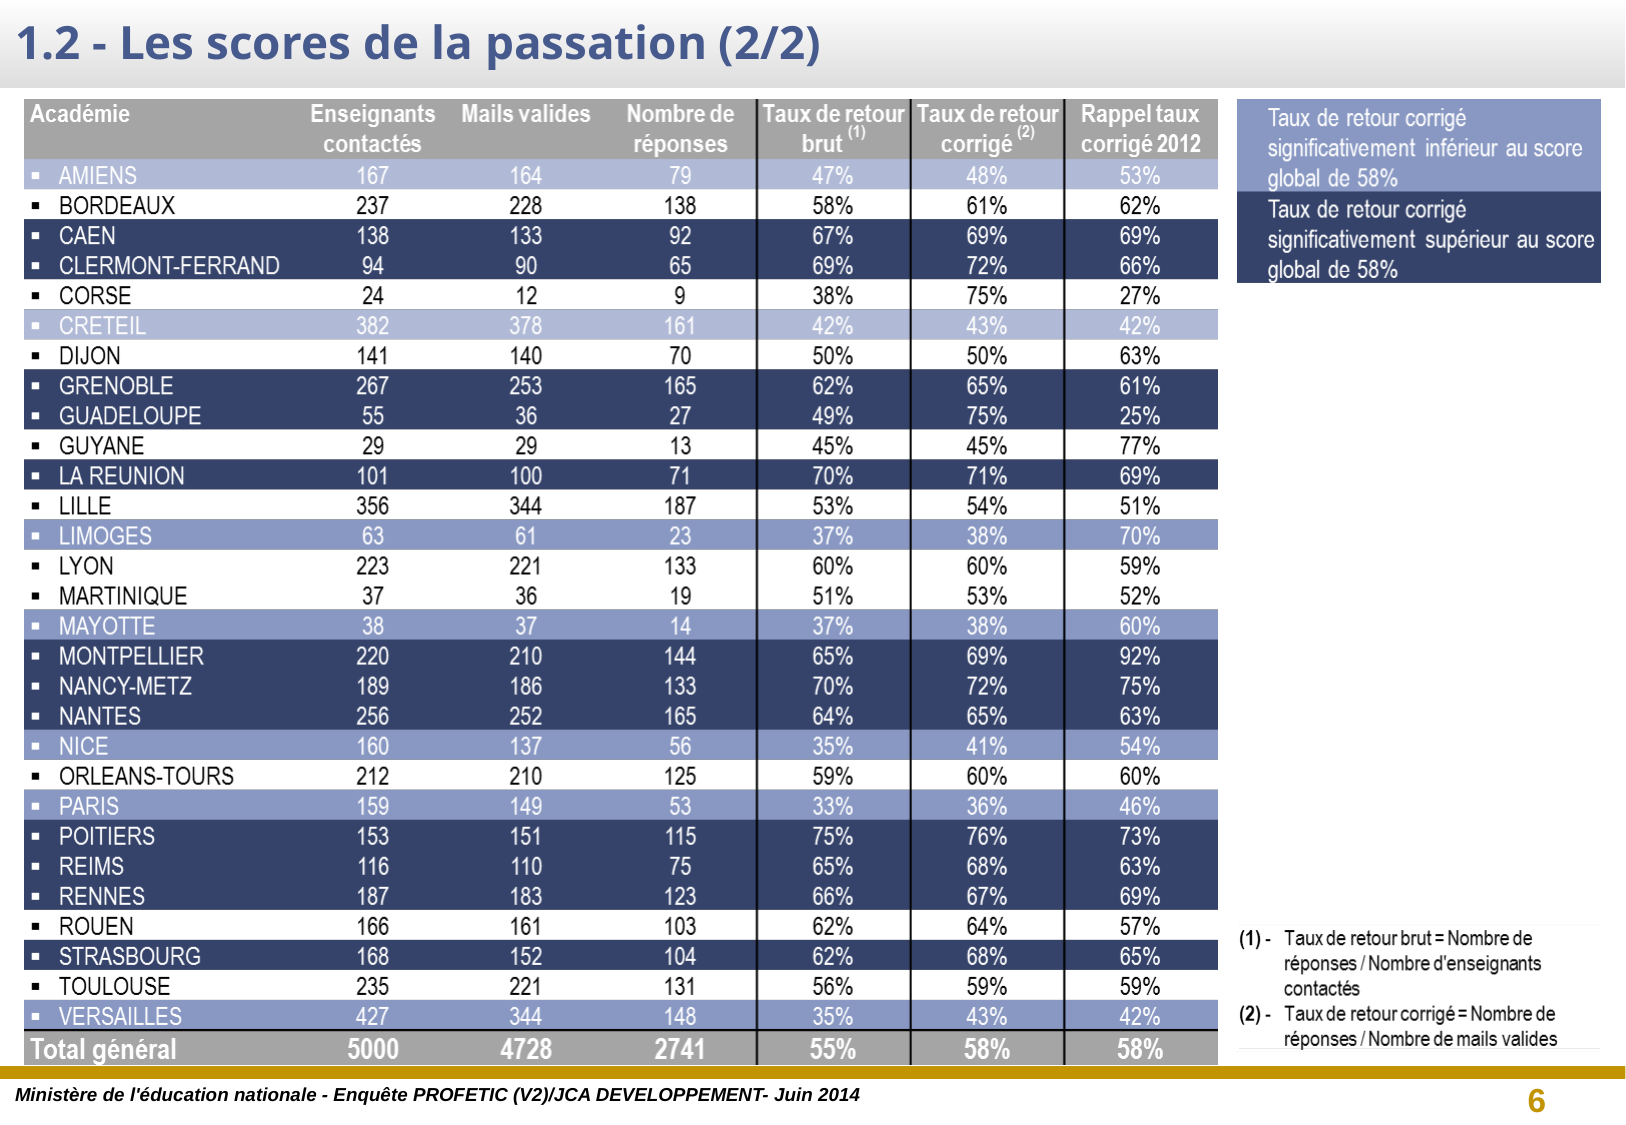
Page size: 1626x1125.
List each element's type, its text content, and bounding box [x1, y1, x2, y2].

picture [1237, 94, 1601, 299]
picture [24, 93, 1218, 1083]
text_box 6 [1512, 1071, 1625, 1125]
picture [1237, 919, 1601, 1062]
title 1.2 - Les scores de la passation (2/2) [0, 0, 1625, 88]
text_box Ministère de l'éducation nationale - Enquête PROFETIC (V2)/JCA DEVELOPPEMENT- Juin 2014 [0, 1074, 1501, 1125]
